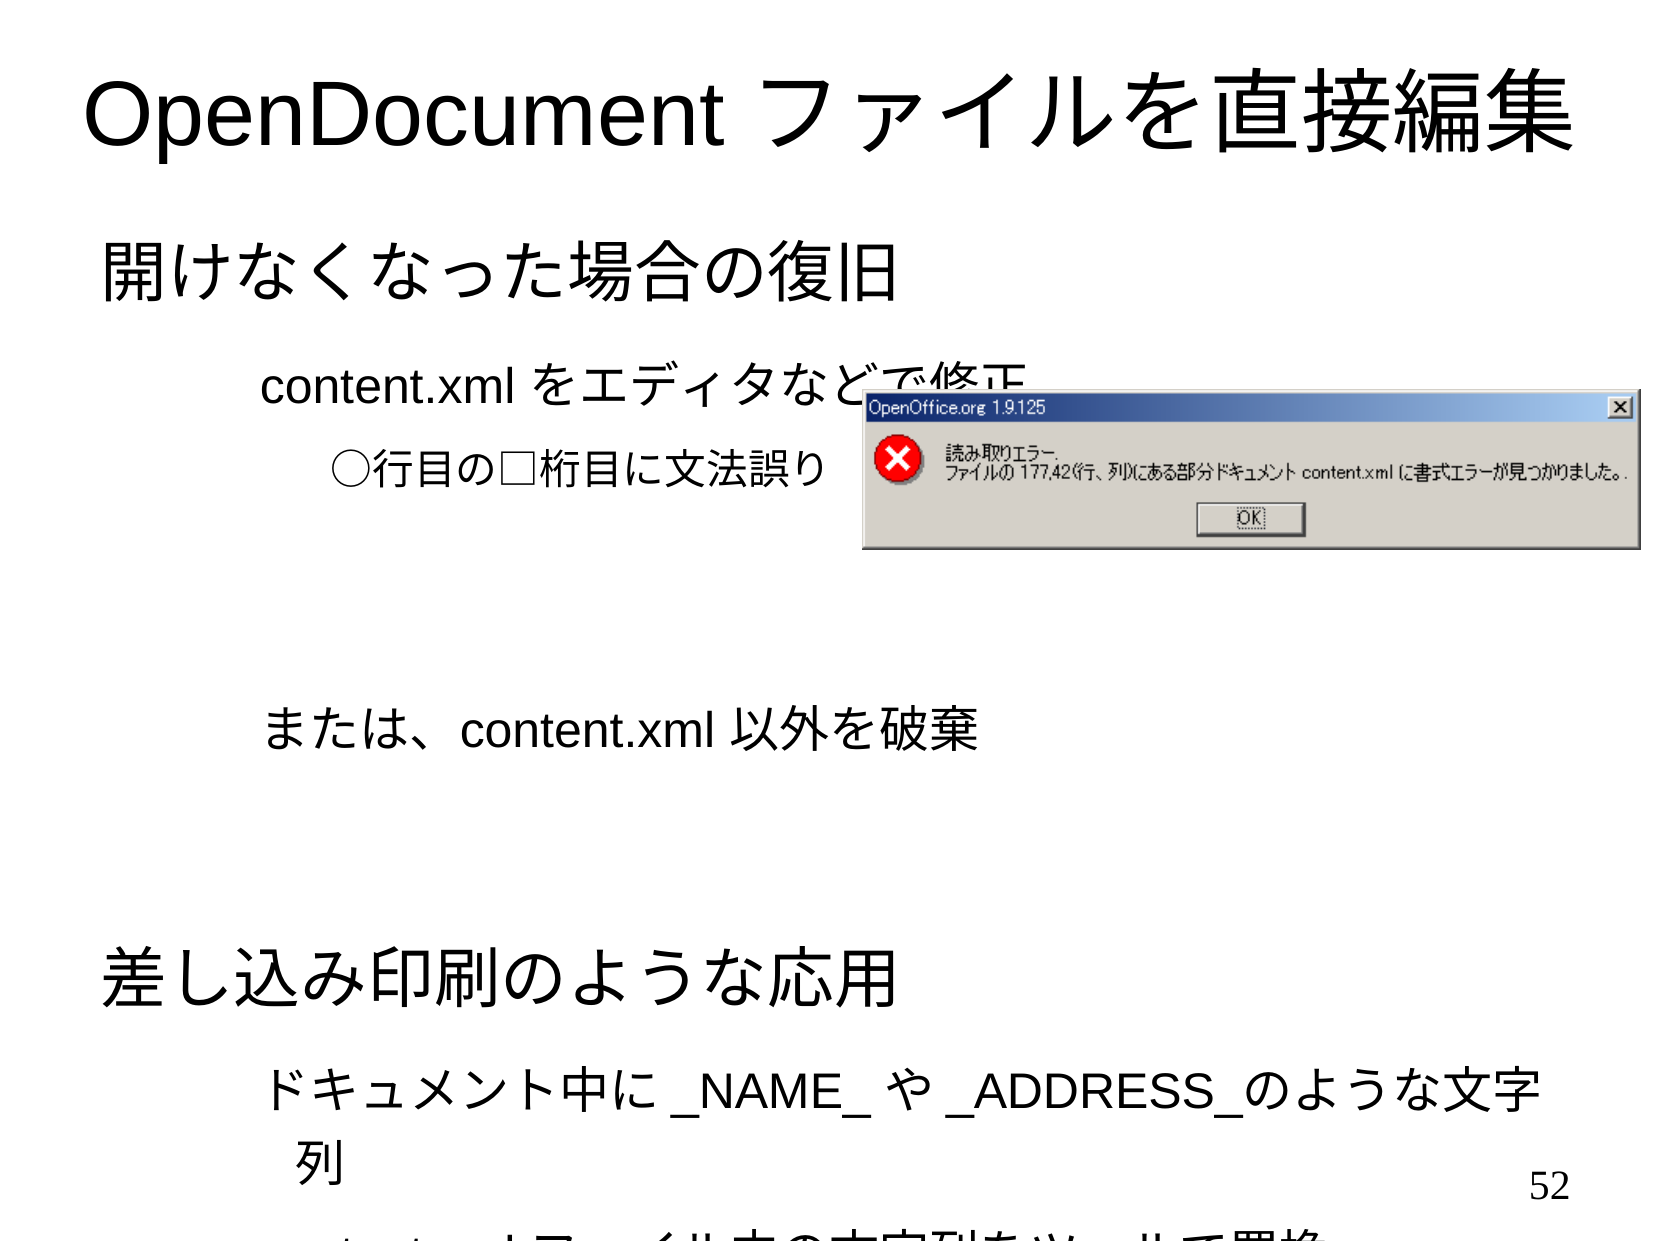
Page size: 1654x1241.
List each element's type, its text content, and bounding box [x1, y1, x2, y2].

list 開けなくなった場合の復旧 content.xml をエディタなどで修正 ○行目の□桁目に文法誤り または、content.xml 以外を破棄 差し込み印刷のような応用 ドキュメント中に _NAME_ や _ADDRESS_のような文字列 content.xml ファイル内の文字列をツールで置換 [82, 219, 1571, 1024]
picture [862, 389, 1641, 550]
title OpenDocument ファイルを直接編集 [82, 0, 1623, 213]
